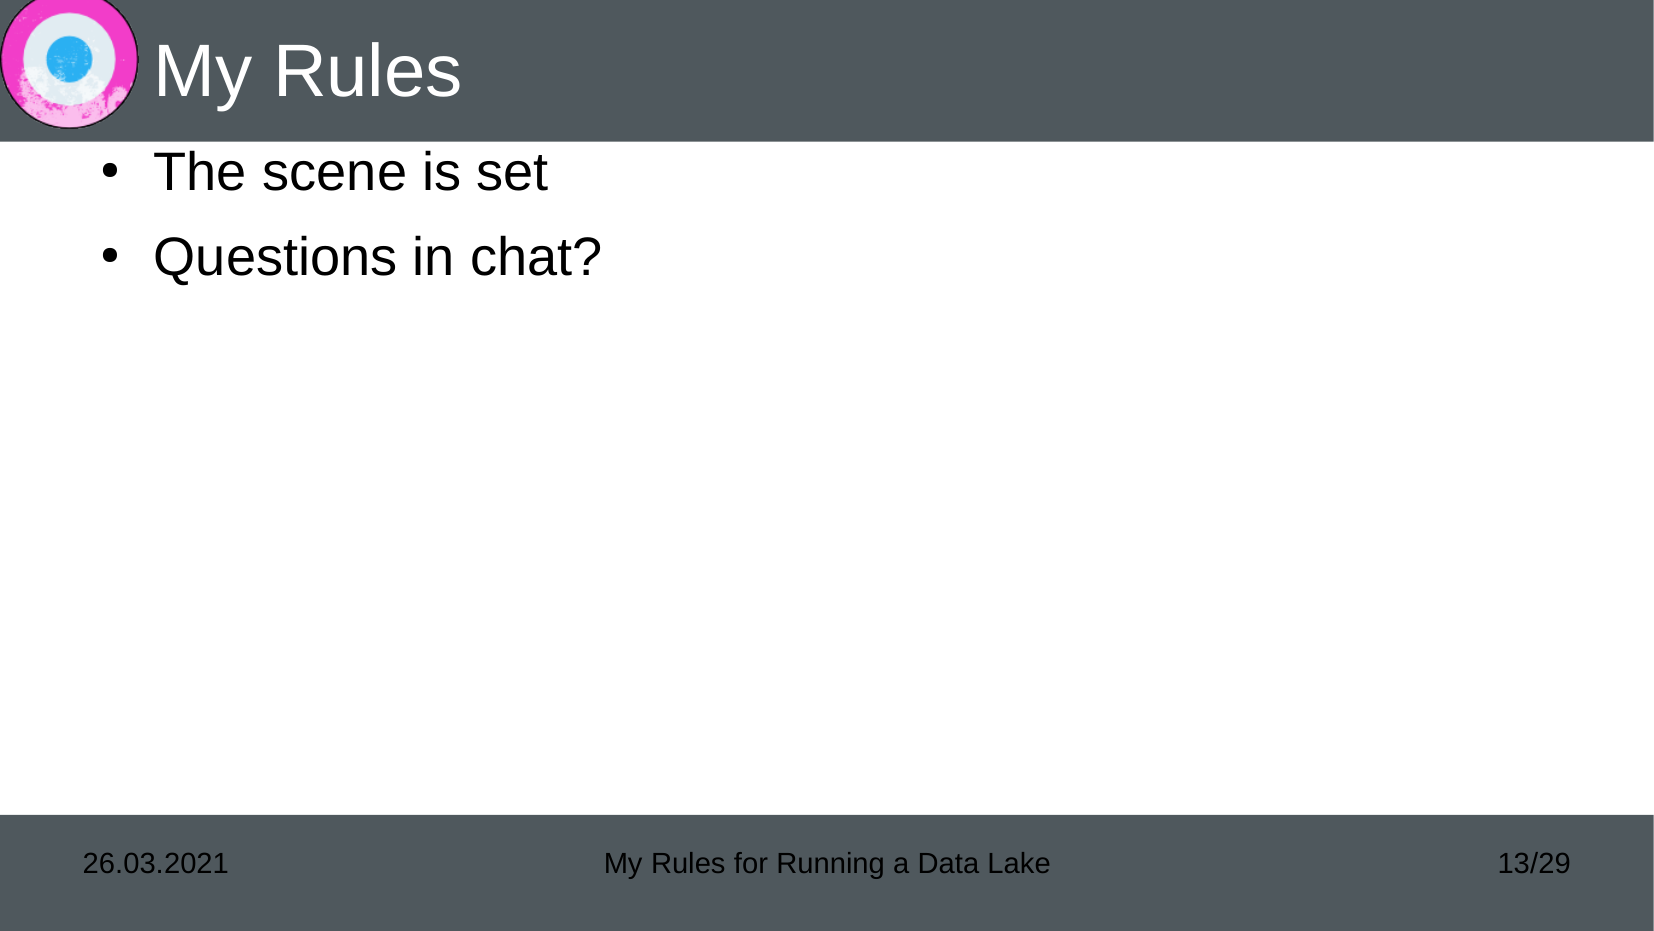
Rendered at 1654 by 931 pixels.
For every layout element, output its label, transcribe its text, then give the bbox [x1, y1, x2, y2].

title My Rules [153, 5, 1654, 136]
picture [0, 0, 228, 148]
list The scene is set Questions in chat? [82, 141, 809, 815]
